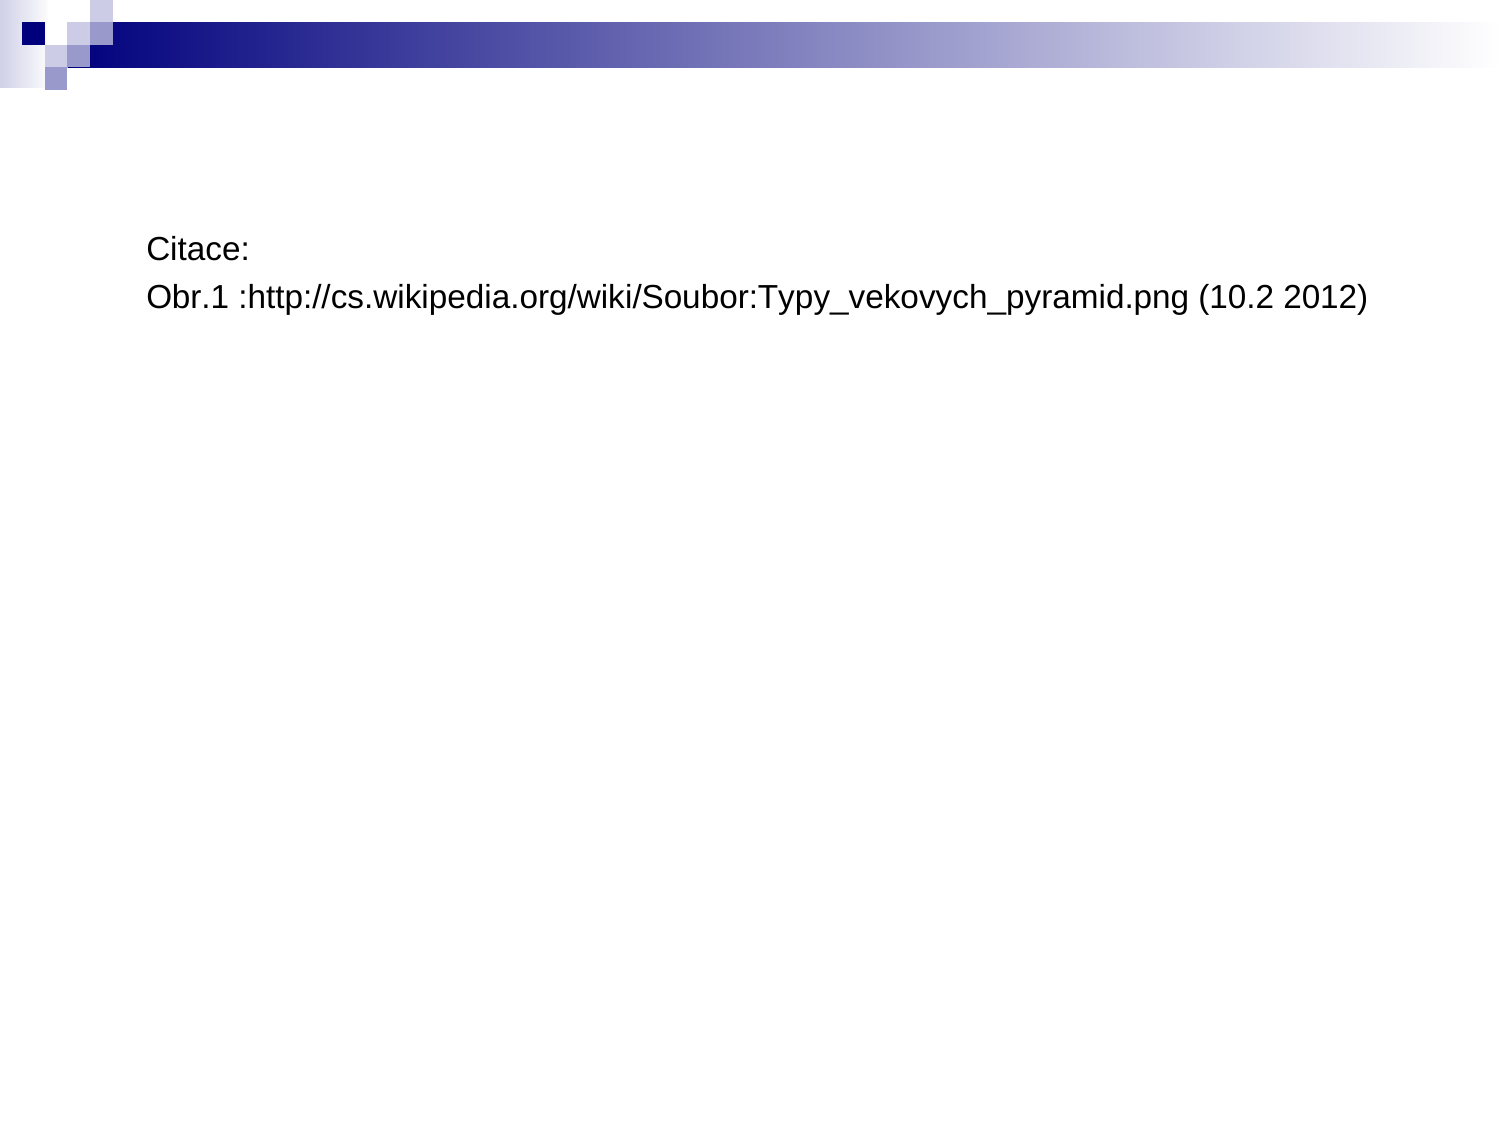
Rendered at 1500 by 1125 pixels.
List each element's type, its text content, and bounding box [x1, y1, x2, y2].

list Citace: Obr.1 :http://cs.wikipedia.org/wiki/Soubor:Typy_vekovych_pyramid.png (10.2 2012) [75, 220, 1426, 963]
